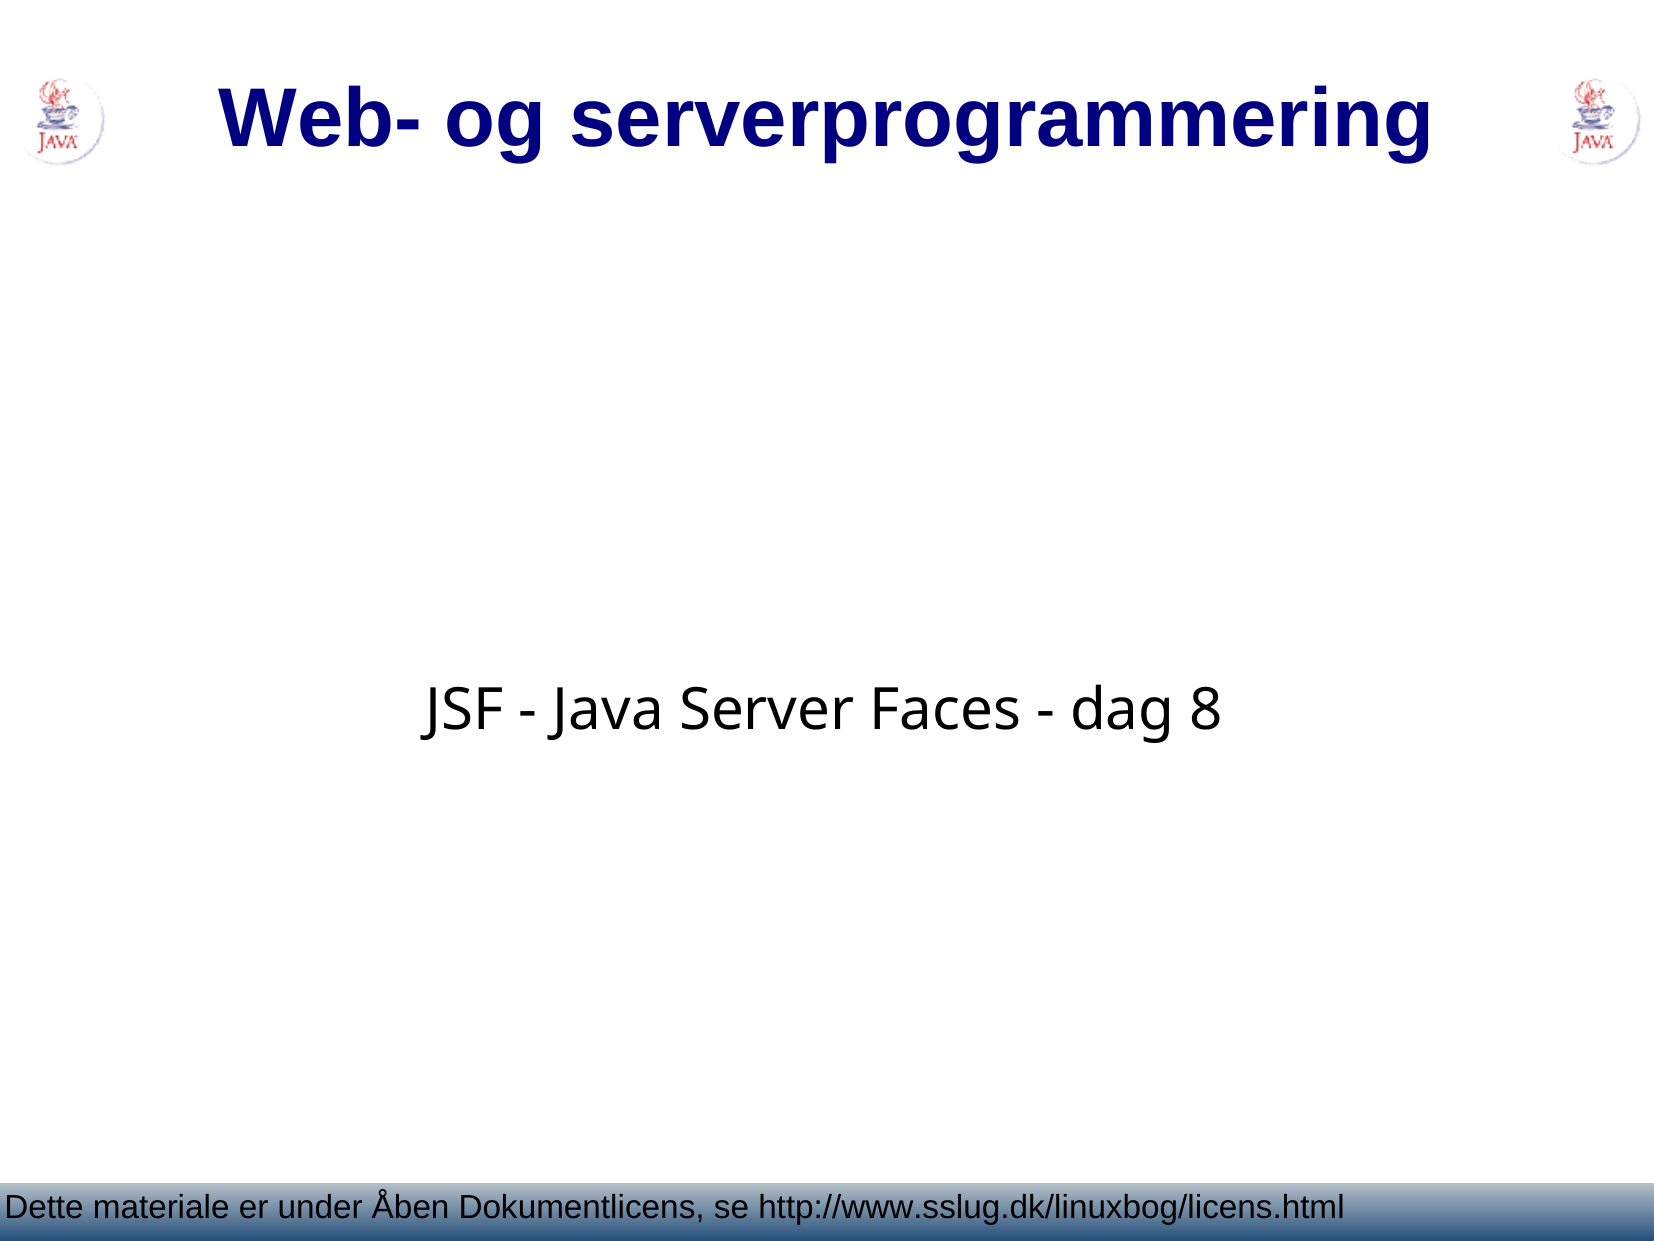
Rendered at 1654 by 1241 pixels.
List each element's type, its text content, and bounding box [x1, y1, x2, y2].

text_box Dette materiale er under Åben Dokumentlicens, se http://www.sslug.dk/linuxbog/licens.html [4, 1188, 1401, 1241]
picture [1582, 71, 1645, 169]
picture [10, 71, 72, 169]
picture [1417, 1179, 1654, 1241]
subtitle JSF - Java Server Faces - dag 8 [76, 230, 1573, 1183]
title Web- og serverprogrammering [72, 14, 1582, 222]
